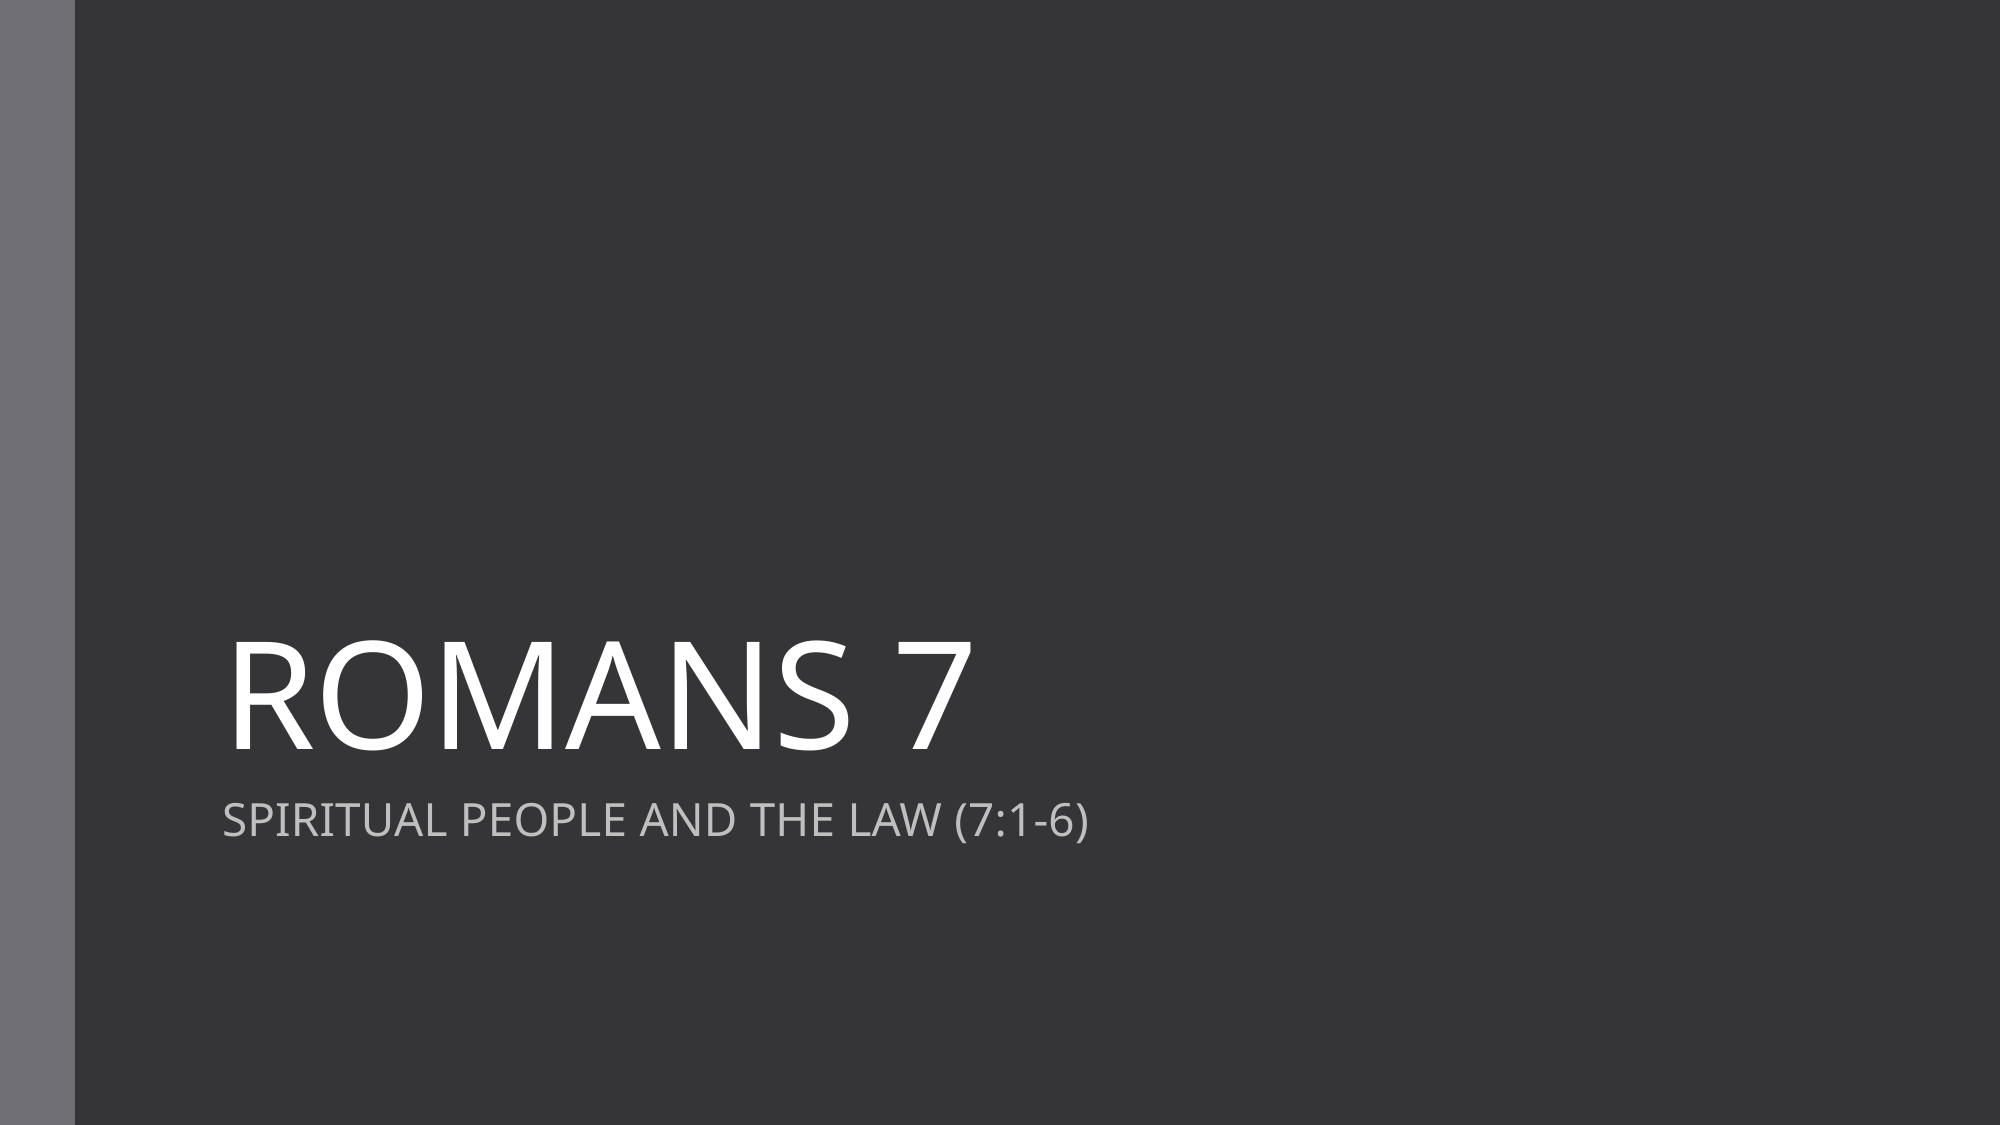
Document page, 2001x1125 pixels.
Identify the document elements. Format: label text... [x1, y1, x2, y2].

title ROMANS 7 [206, 124, 1752, 787]
subtitle SPIRITUAL PEOPLE AND THE LAW (7:1-6) [206, 787, 1752, 1066]
